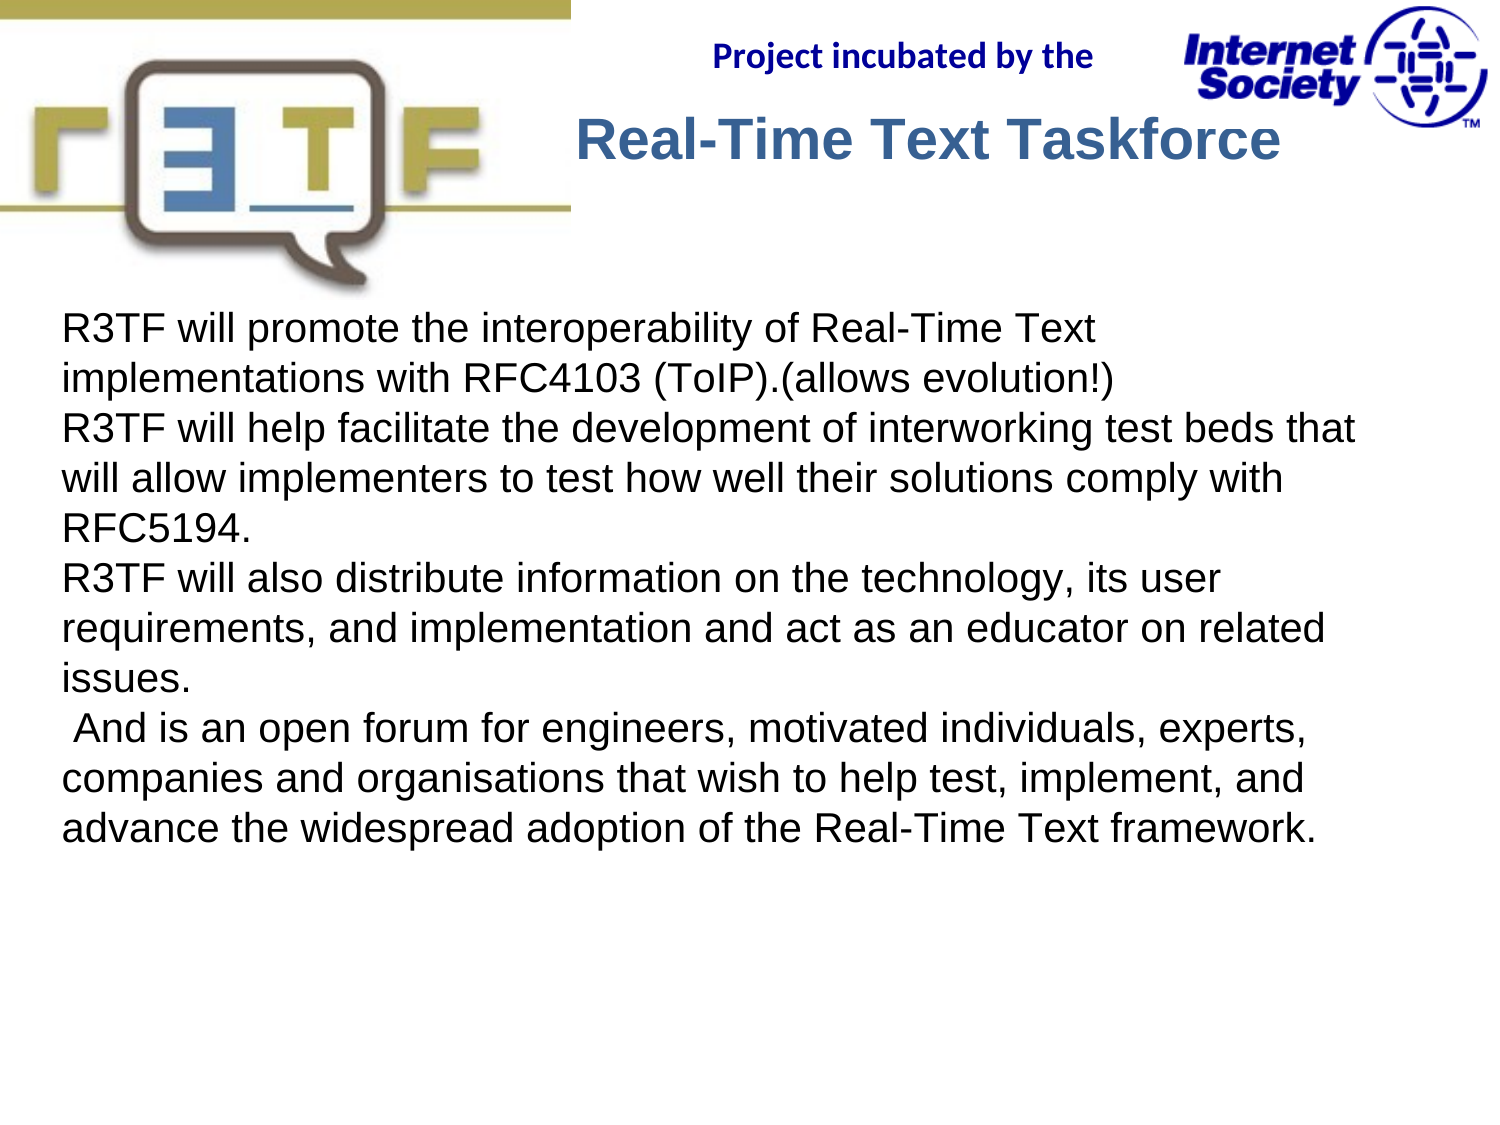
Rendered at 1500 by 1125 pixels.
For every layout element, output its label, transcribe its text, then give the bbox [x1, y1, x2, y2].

picture [1183, 5, 1489, 129]
text_box R3TF will promote the interoperability of Real-Time Text implementations with RFC4103 (ToIP).(allows evolution!) R3TF will help facilitate the development of interworking test beds that will allow implementers to test how well their solutions comply with RFC5194. R3TF will also distribute information on the technology, its user requirements, and implementation and act as an educator on related issues. And is an open forum for engineers, motivated individuals, experts, companies and organisations that wish to help test, implement, and advance the widespread adoption of the Real-Time Text framework. [46, 292, 1407, 909]
picture [0, 0, 571, 300]
